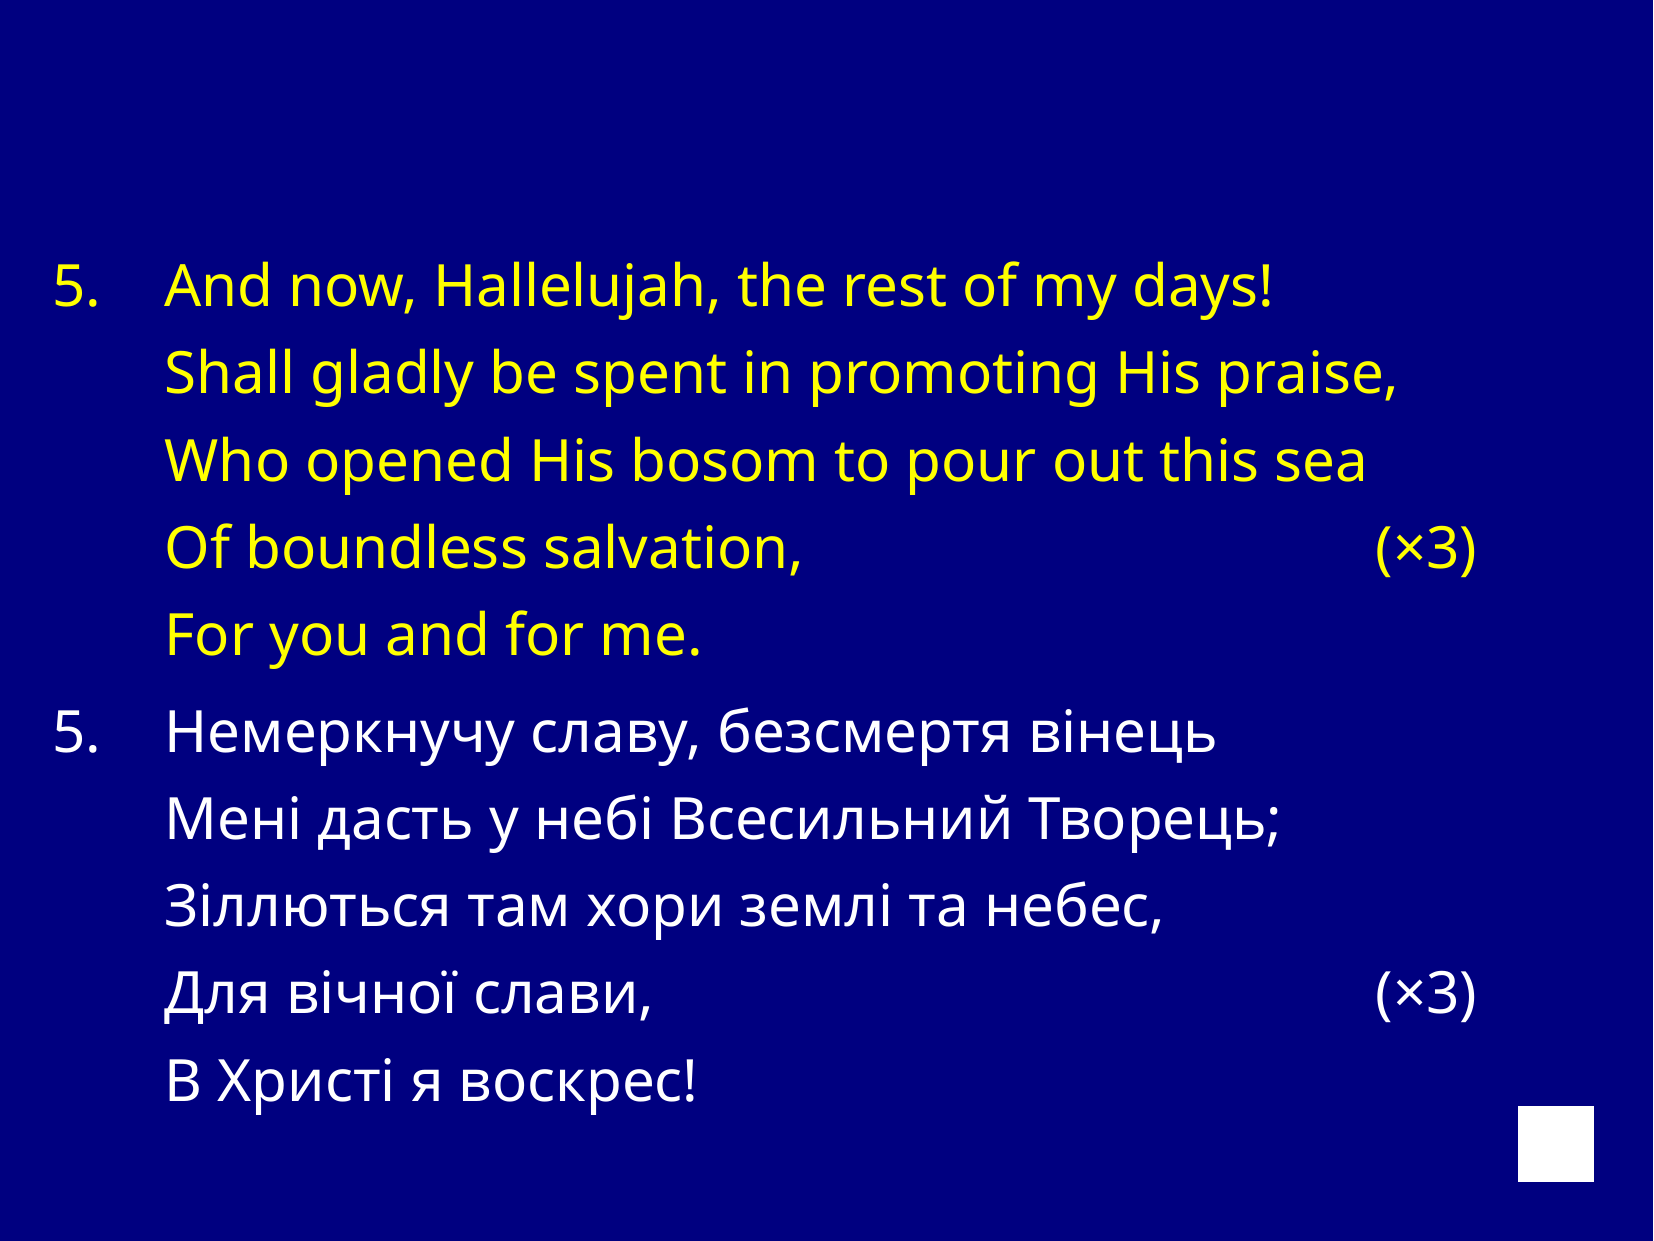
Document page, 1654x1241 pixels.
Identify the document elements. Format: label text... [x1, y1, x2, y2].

text_box 5. Немеркнучу славу, безсмертя вінець Мені дасть у небі Всесильний Творець; Зіллються там хори землі та небес, Для вічної слави, (×3) В Христі я воскрес! [37, 675, 1576, 1163]
text_box [1518, 1106, 1594, 1182]
text_box 5. And now, Hallelujah, the rest of my days! Shall gladly be spent in promoting His praise, Who opened His bosom to pour out this sea Of boundless salvation, (×3) For you and for me. [37, 150, 1651, 638]
